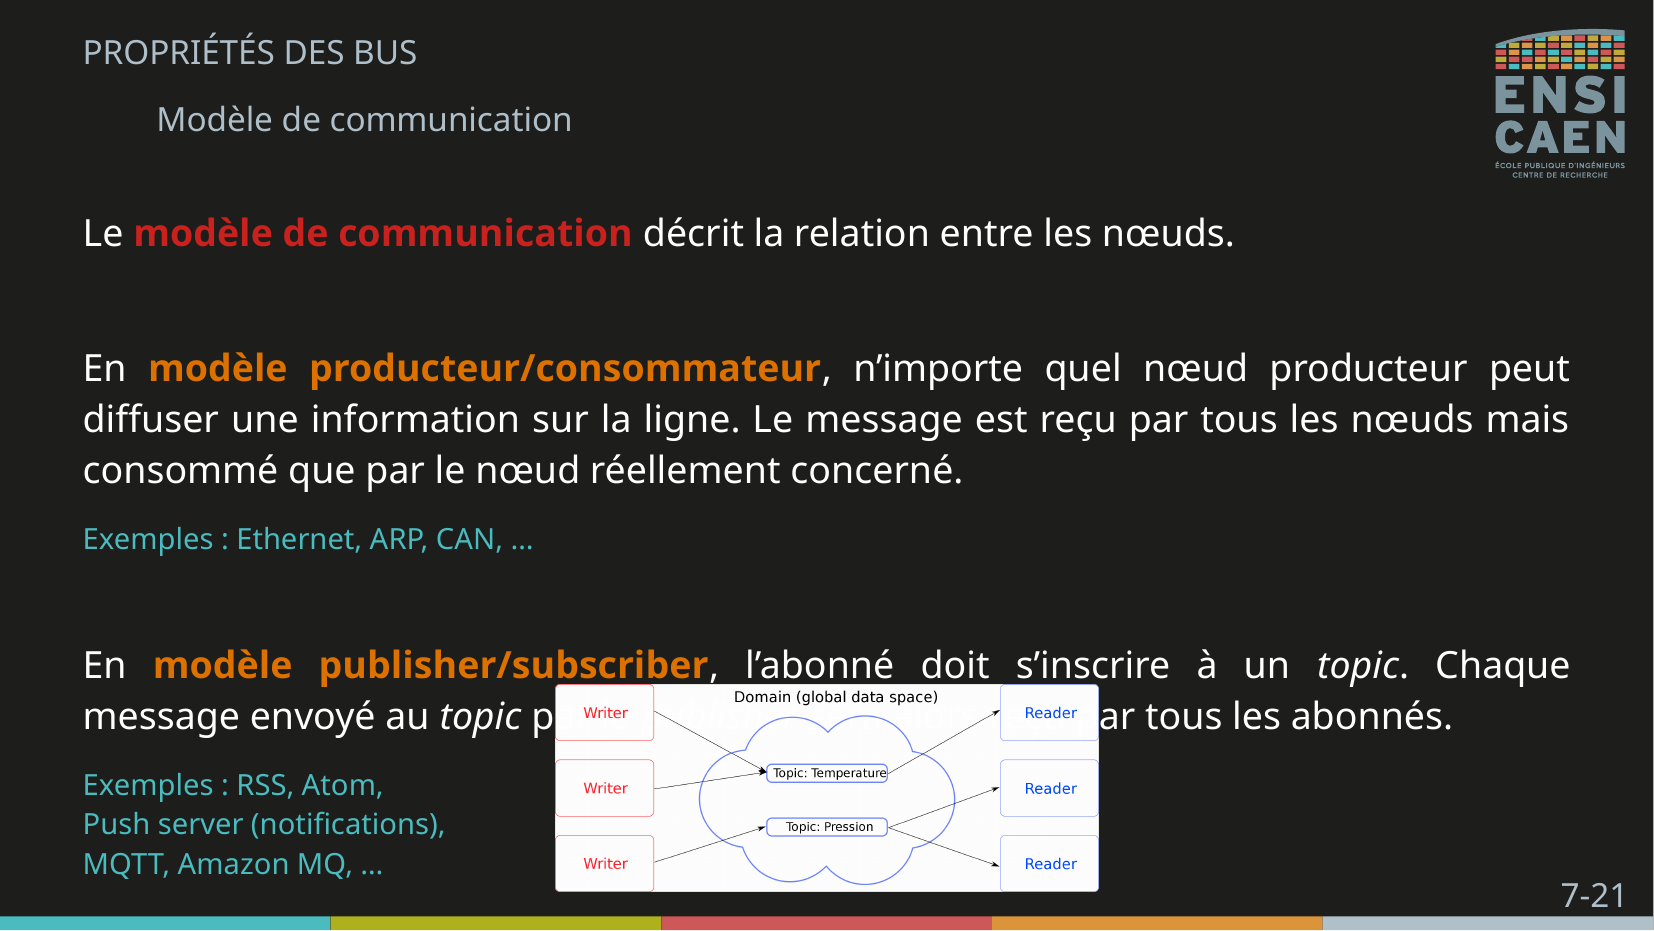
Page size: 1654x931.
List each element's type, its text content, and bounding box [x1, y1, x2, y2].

picture [555, 684, 1099, 892]
list Le modèle de communication décrit la relation entre les nœuds. En modèle producteur/consommateur, n’importe quel nœud producteur peut diffuser une information sur la ligne. Le message est reçu par tous les nœuds mais consommé que par le nœud réellement concerné. Exemples : Ethernet, ARP, CAN, … En modèle publisher/subscriber, l’abonné doit s’inscrire à un topic. Chaque message envoyé au topic par le publisher sera alors reçu par tous les abonnés. Exemples : RSS, Atom, Push server (notifications), MQTT, Amazon MQ, … [82, 206, 1571, 916]
title PROPRIÉTÉS DES BUS Modèle de communication [82, 0, 1467, 148]
